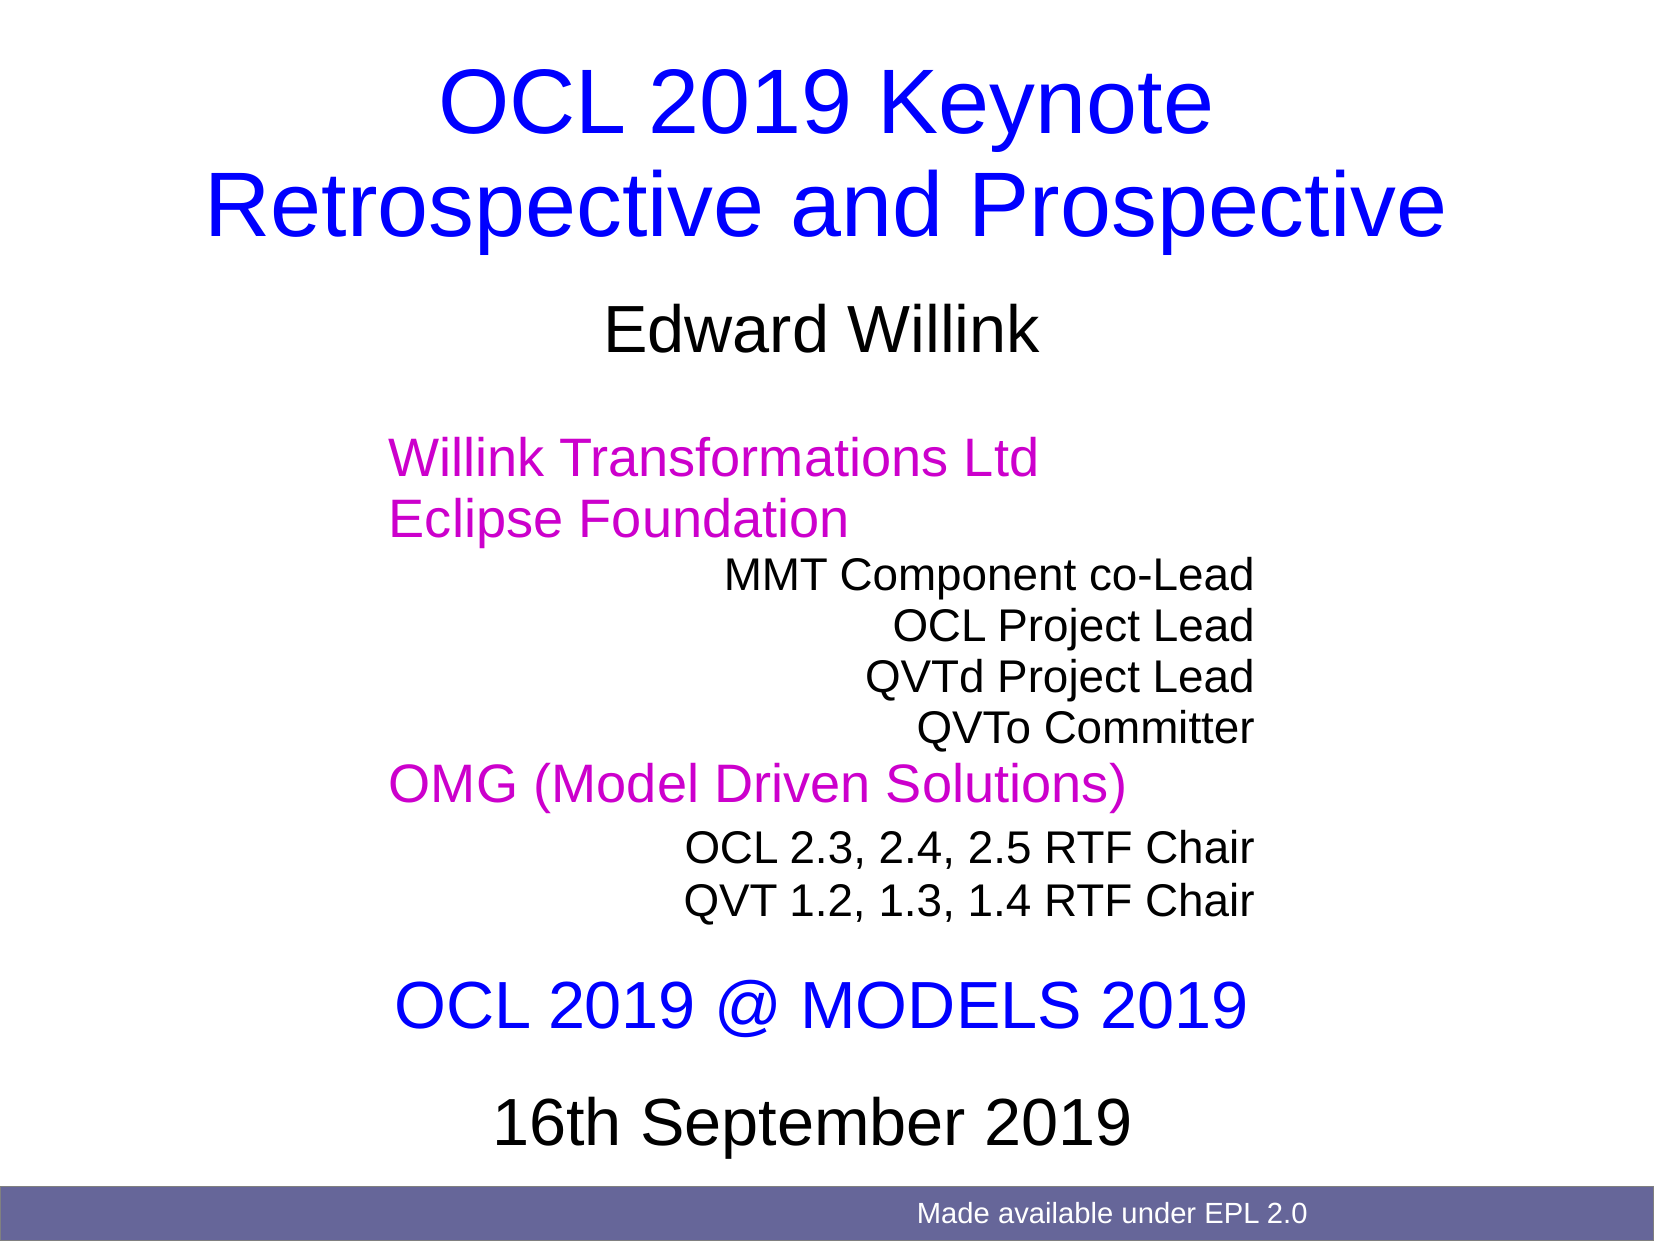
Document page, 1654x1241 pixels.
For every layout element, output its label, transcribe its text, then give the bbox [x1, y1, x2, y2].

subtitle Edward Willink Willink Transformations Ltd Eclipse Foundation MMT Component co-Lead OCL Project Lead QVTd Project Lead QVTo Committer OMG (Model Driven Solutions) OCL 2.3, 2.4, 2.5 RTF Chair QVT 1.2, 1.3, 1.4 RTF Chair OCL 2019 @ MODELS 2019 16th September 2019 [388, 292, 1255, 1160]
title OCL 2019 Keynote Retrospective and Prospective [82, 50, 1571, 256]
